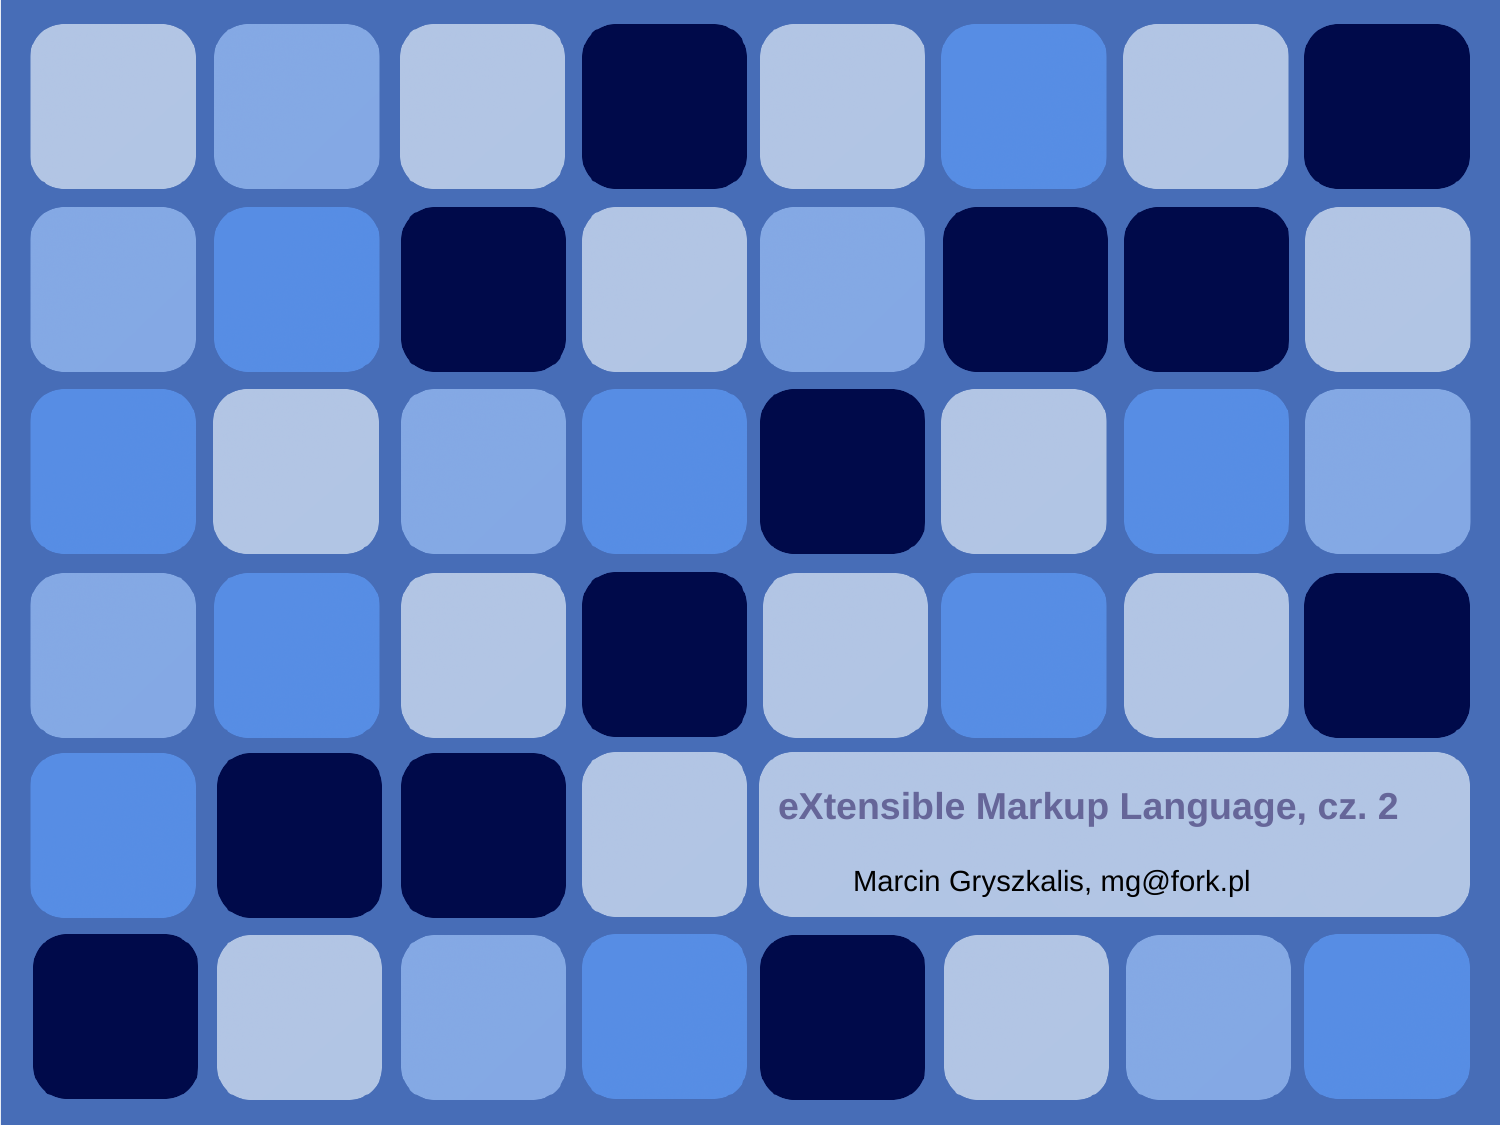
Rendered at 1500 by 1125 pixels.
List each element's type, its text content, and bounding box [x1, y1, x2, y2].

title eXtensible Markup Language, cz. 2 [778, 768, 1463, 845]
picture [0, 0, 1500, 1125]
subtitle Marcin Gryszkalis, mg@fork.pl [778, 842, 1443, 920]
